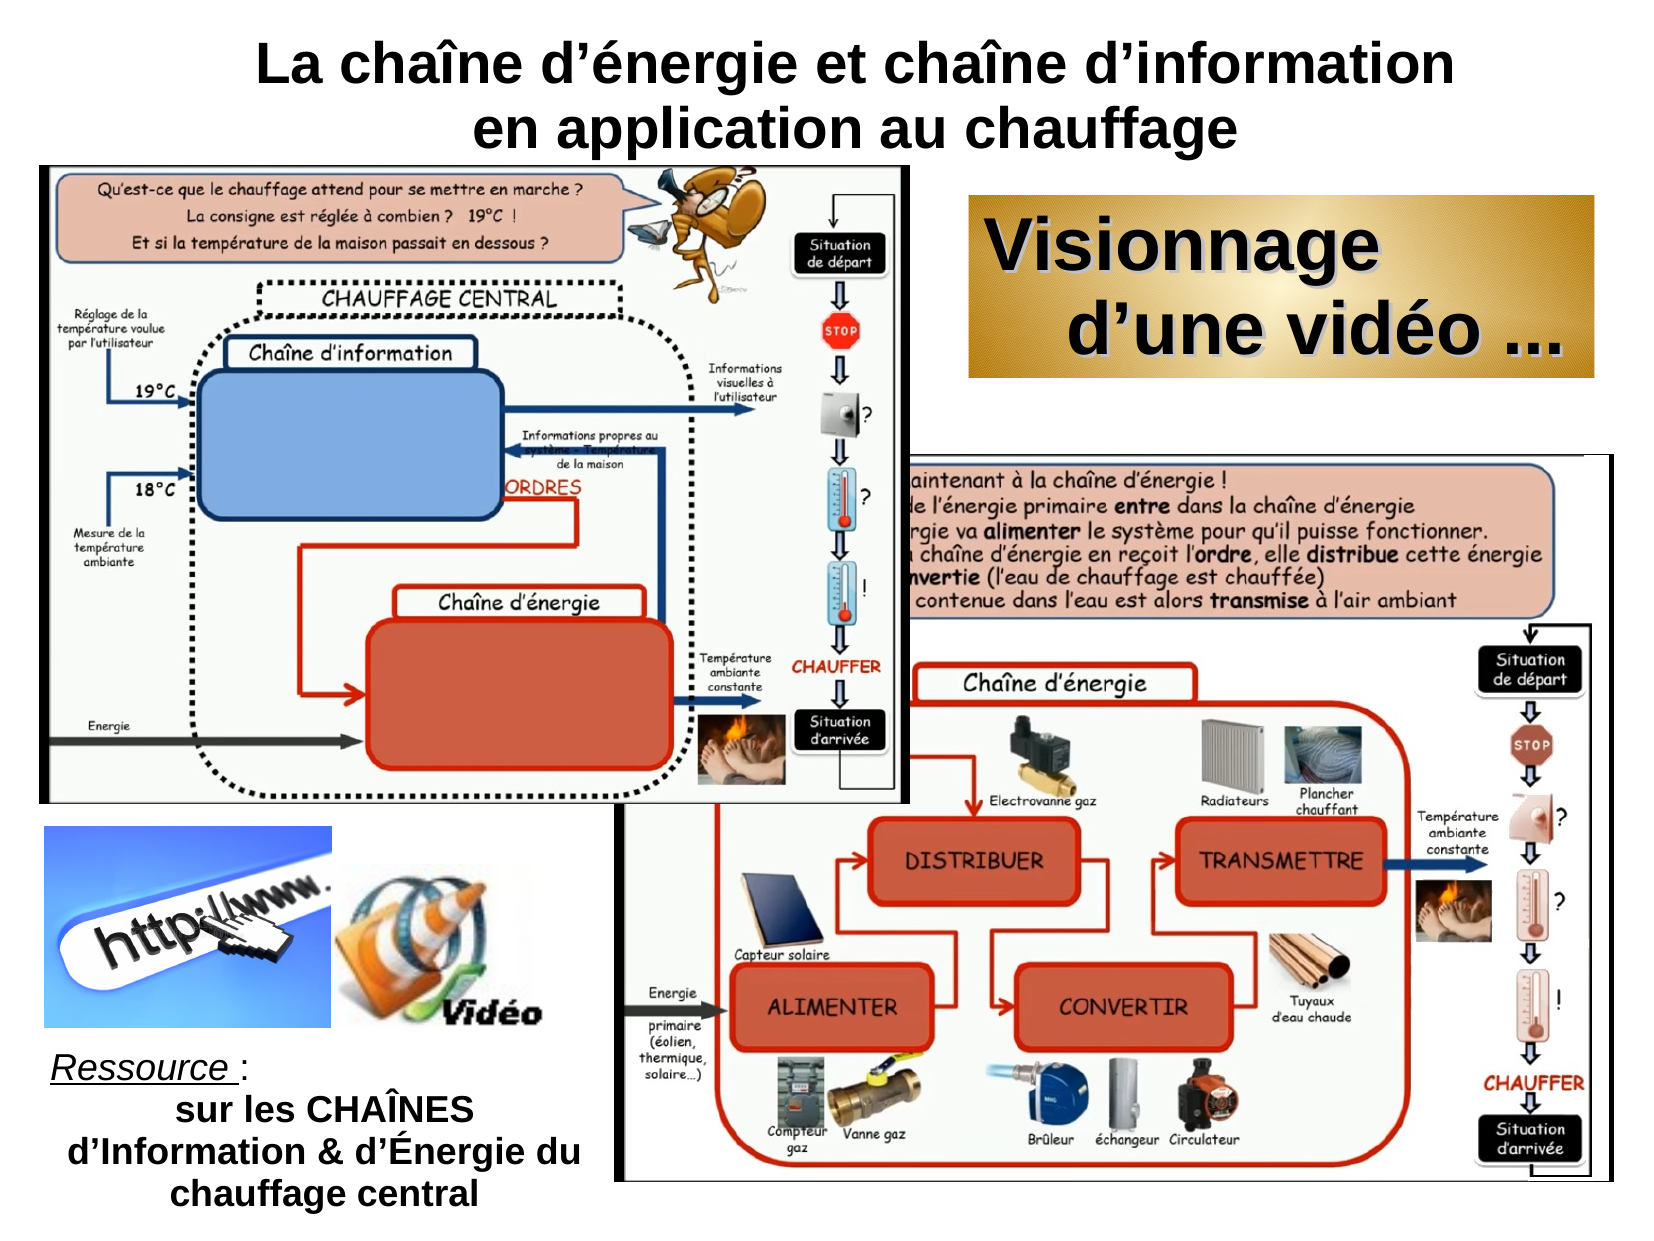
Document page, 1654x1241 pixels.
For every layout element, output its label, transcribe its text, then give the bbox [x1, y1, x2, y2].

picture [44, 826, 545, 1028]
text_box Ressource : sur les CHAÎNES d’Information & d’Énergie du chauffage central [35, 1039, 615, 1223]
picture [39, 165, 1614, 1182]
text_box La chaîne d’énergie et chaîne d’information en application au chauffage [165, 23, 1548, 169]
text_box Visionnage d’une vidéo ... [968, 195, 1595, 378]
